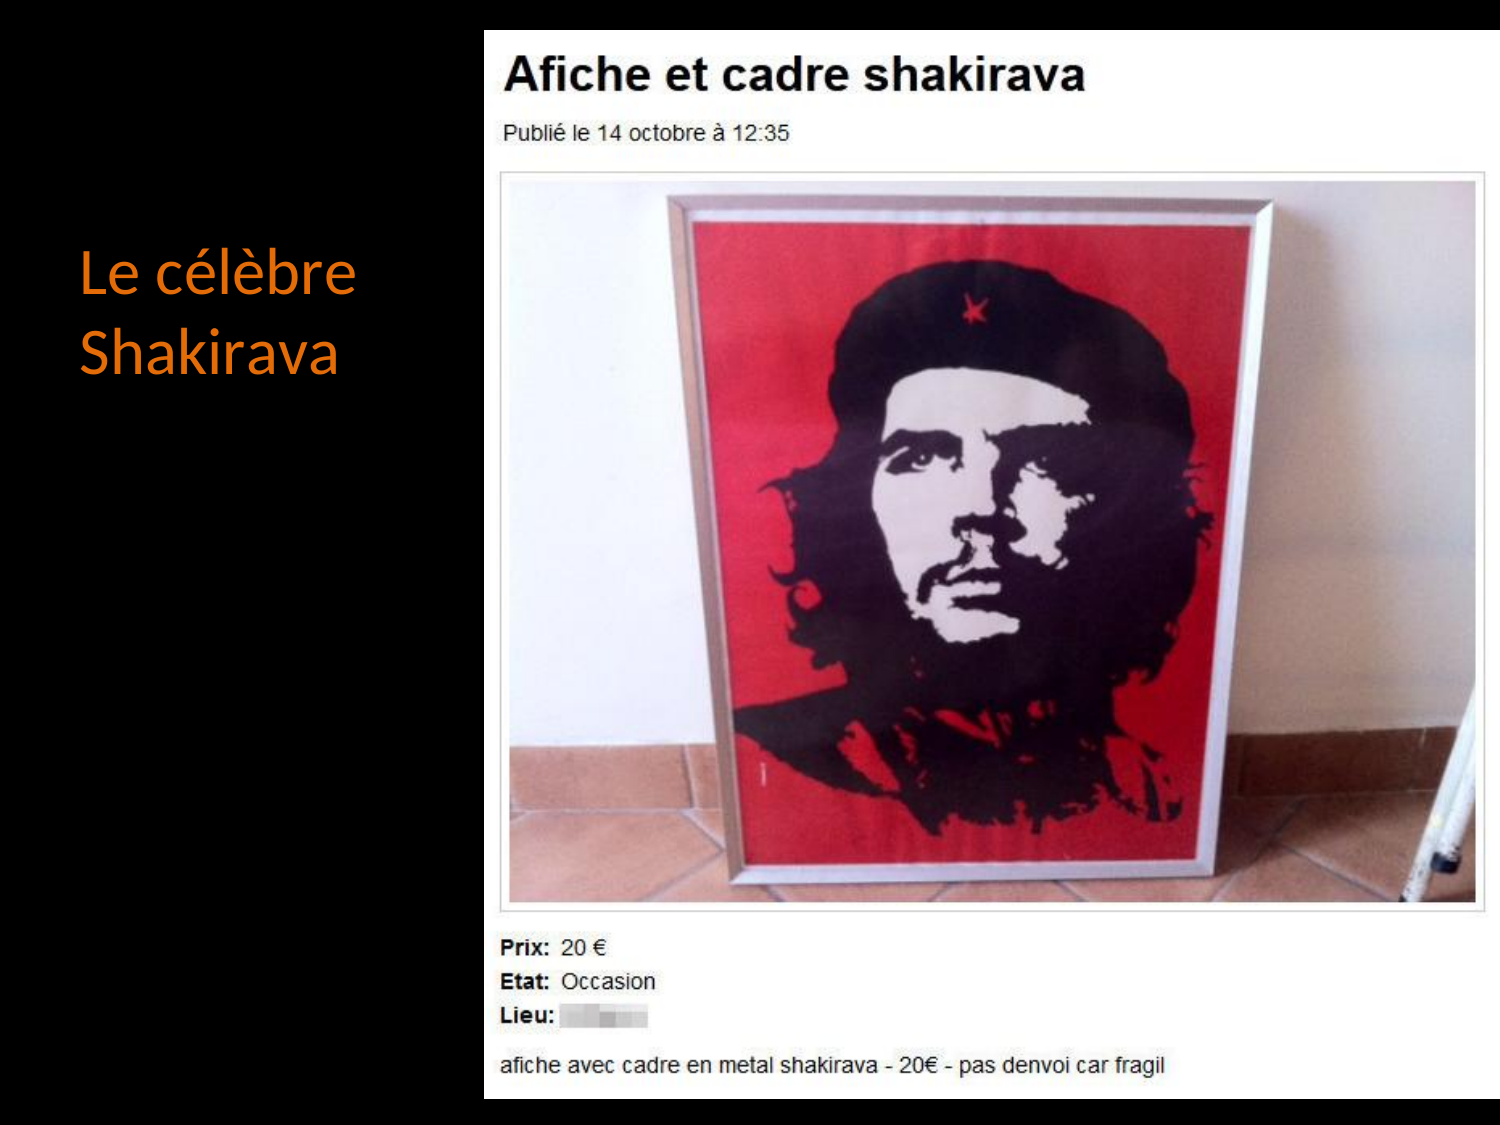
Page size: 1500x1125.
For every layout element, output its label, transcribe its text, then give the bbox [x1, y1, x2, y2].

picture [484, 30, 1500, 1099]
list Le célèbre Shakirava [64, 220, 484, 457]
